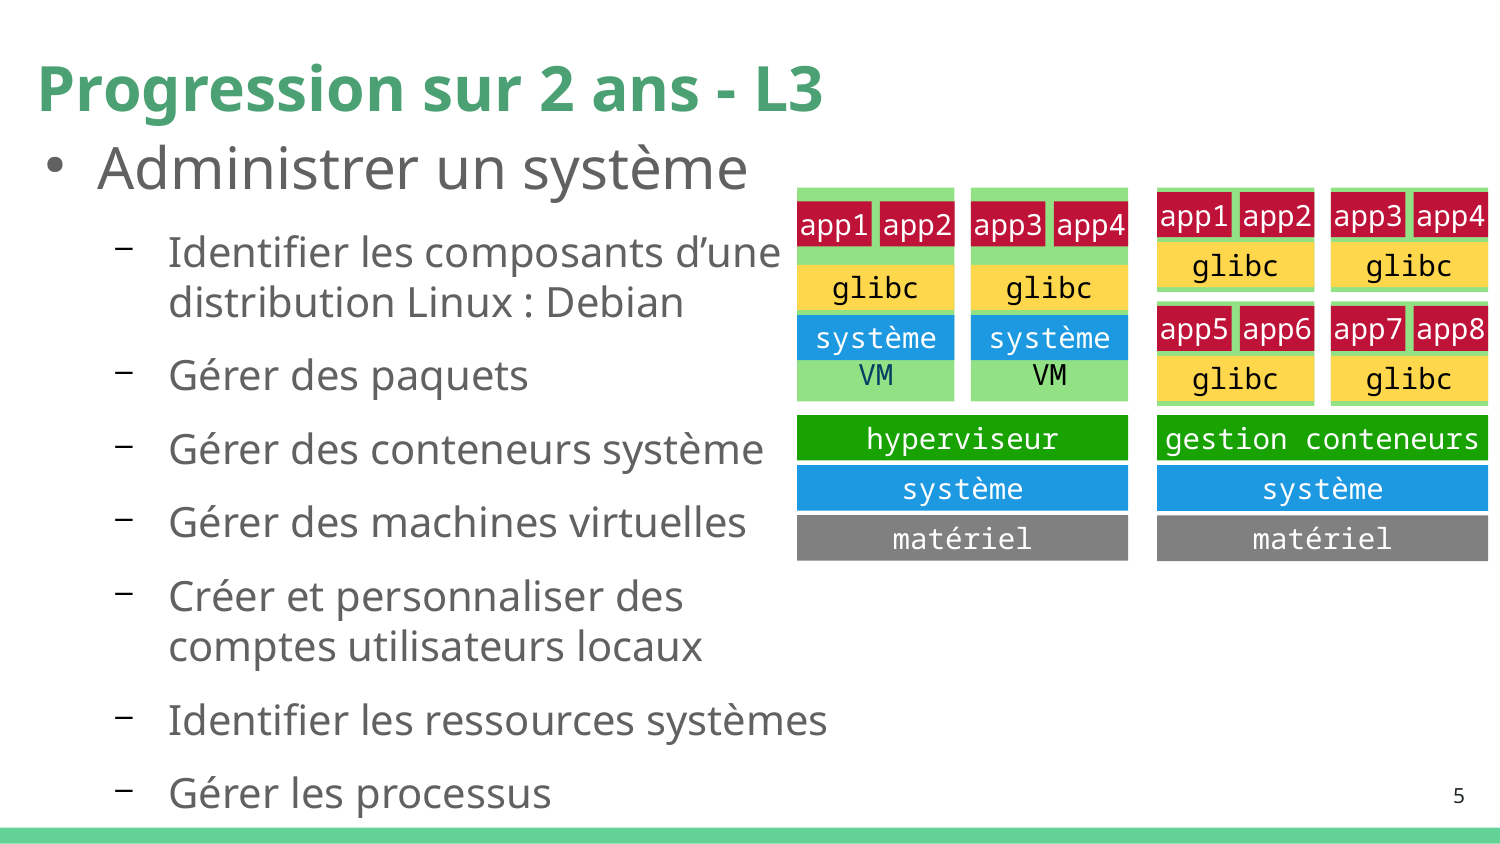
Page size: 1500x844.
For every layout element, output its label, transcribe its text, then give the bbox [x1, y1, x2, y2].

title Progression sur 2 ans - L3 [21, 23, 1420, 117]
text_box VM [797, 310, 955, 315]
text_box glibc [970, 264, 1129, 310]
text_box matériel [797, 515, 1129, 561]
text_box gestion conteneurs [1157, 415, 1489, 461]
list Administrer un système Identifier les composants d’une distribution Linux : Debian Gérer des paquets Gérer des conteneurs système Gérer des machines virtuelles Créer et personnaliser des comptes utilisateurs locaux Identifier les ressources systèmes Gérer les processus [11, 106, 869, 833]
text_box app6 [1239, 305, 1315, 351]
text_box app7 [1330, 305, 1406, 351]
text_box VM [970, 187, 1129, 264]
text_box [1157, 401, 1315, 406]
text_box [1330, 401, 1489, 406]
text_box VM [797, 361, 955, 402]
text_box système [970, 315, 1129, 361]
text_box app1 [797, 201, 872, 247]
text_box VM [970, 361, 1129, 402]
text_box glibc [797, 264, 955, 310]
text_box app5 [1157, 305, 1232, 351]
text_box app3 [970, 201, 1046, 247]
text_box app8 [1413, 305, 1489, 351]
text_box système [1157, 465, 1489, 511]
text_box glibc [1157, 242, 1315, 288]
text_box système [797, 465, 1129, 511]
text_box [1330, 301, 1489, 355]
text_box glibc [1157, 355, 1315, 401]
text_box [1330, 187, 1489, 242]
text_box app1 [1157, 192, 1232, 238]
text_box [1330, 288, 1489, 293]
text_box app3 [1330, 192, 1406, 238]
text_box hyperviseur [797, 415, 1129, 461]
text_box glibc [1330, 242, 1489, 288]
text_box VM [797, 187, 955, 264]
text_box app4 [1413, 192, 1489, 238]
text_box app2 [879, 201, 955, 247]
text_box [1157, 301, 1315, 355]
text_box système [797, 315, 955, 361]
text_box [1157, 187, 1315, 242]
text_box VM [970, 310, 1129, 315]
text_box glibc [1330, 355, 1489, 401]
text_box app2 [1239, 192, 1315, 238]
slide_number <numéro> [1389, 764, 1480, 830]
text_box app4 [1053, 201, 1129, 247]
text_box matériel [1157, 515, 1489, 562]
text_box [1157, 288, 1315, 293]
